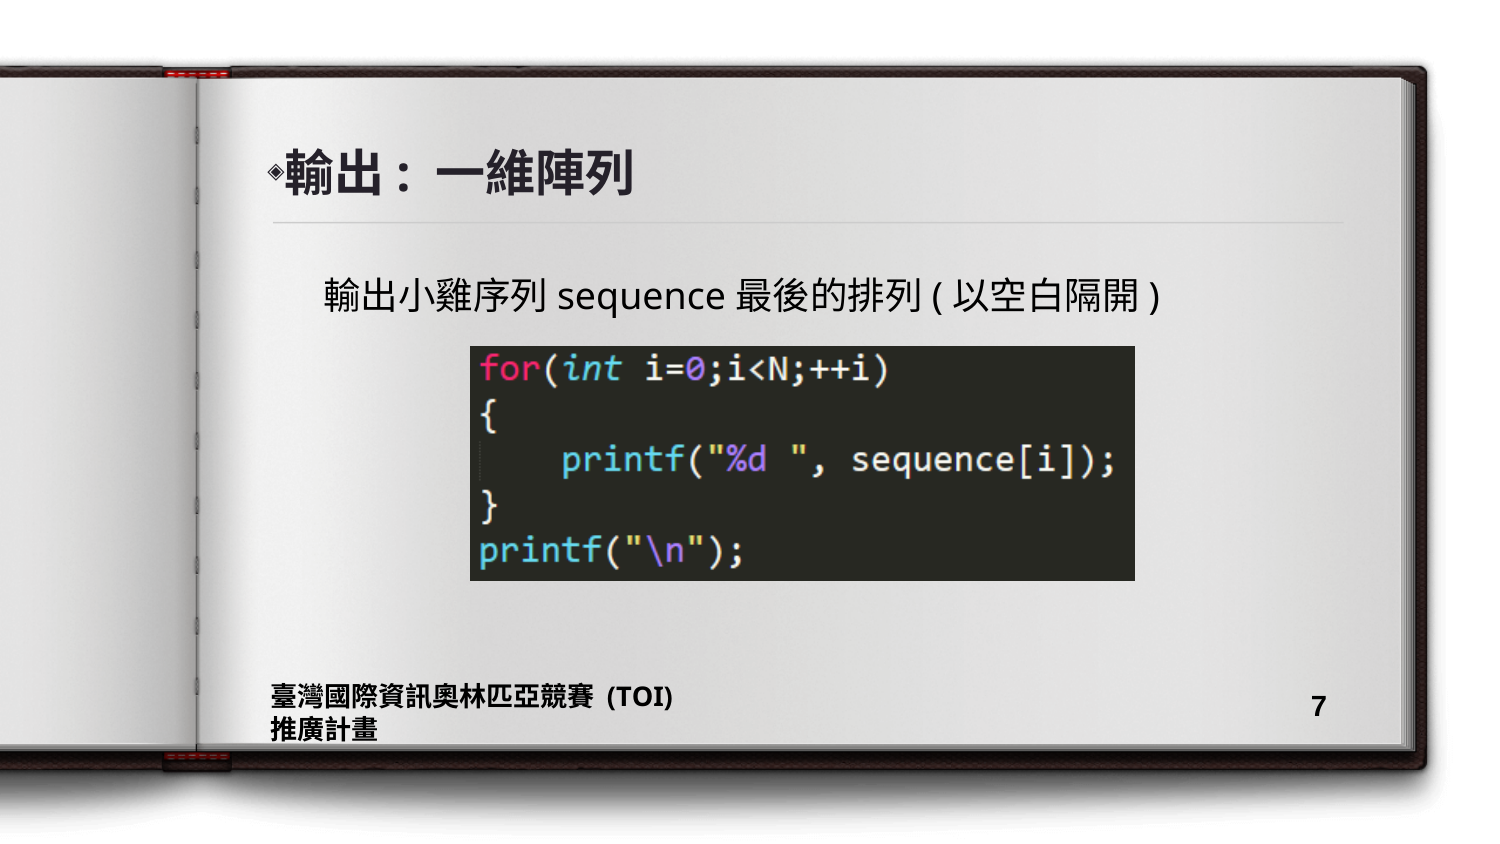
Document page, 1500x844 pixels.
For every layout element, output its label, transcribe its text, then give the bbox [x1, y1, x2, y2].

text_box 輸出小雞序列sequence最後的排列(以空白隔開) [308, 265, 1348, 637]
text_box 5 [1295, 672, 1386, 737]
text_box 輸出: 一維陣列 [252, 126, 746, 216]
